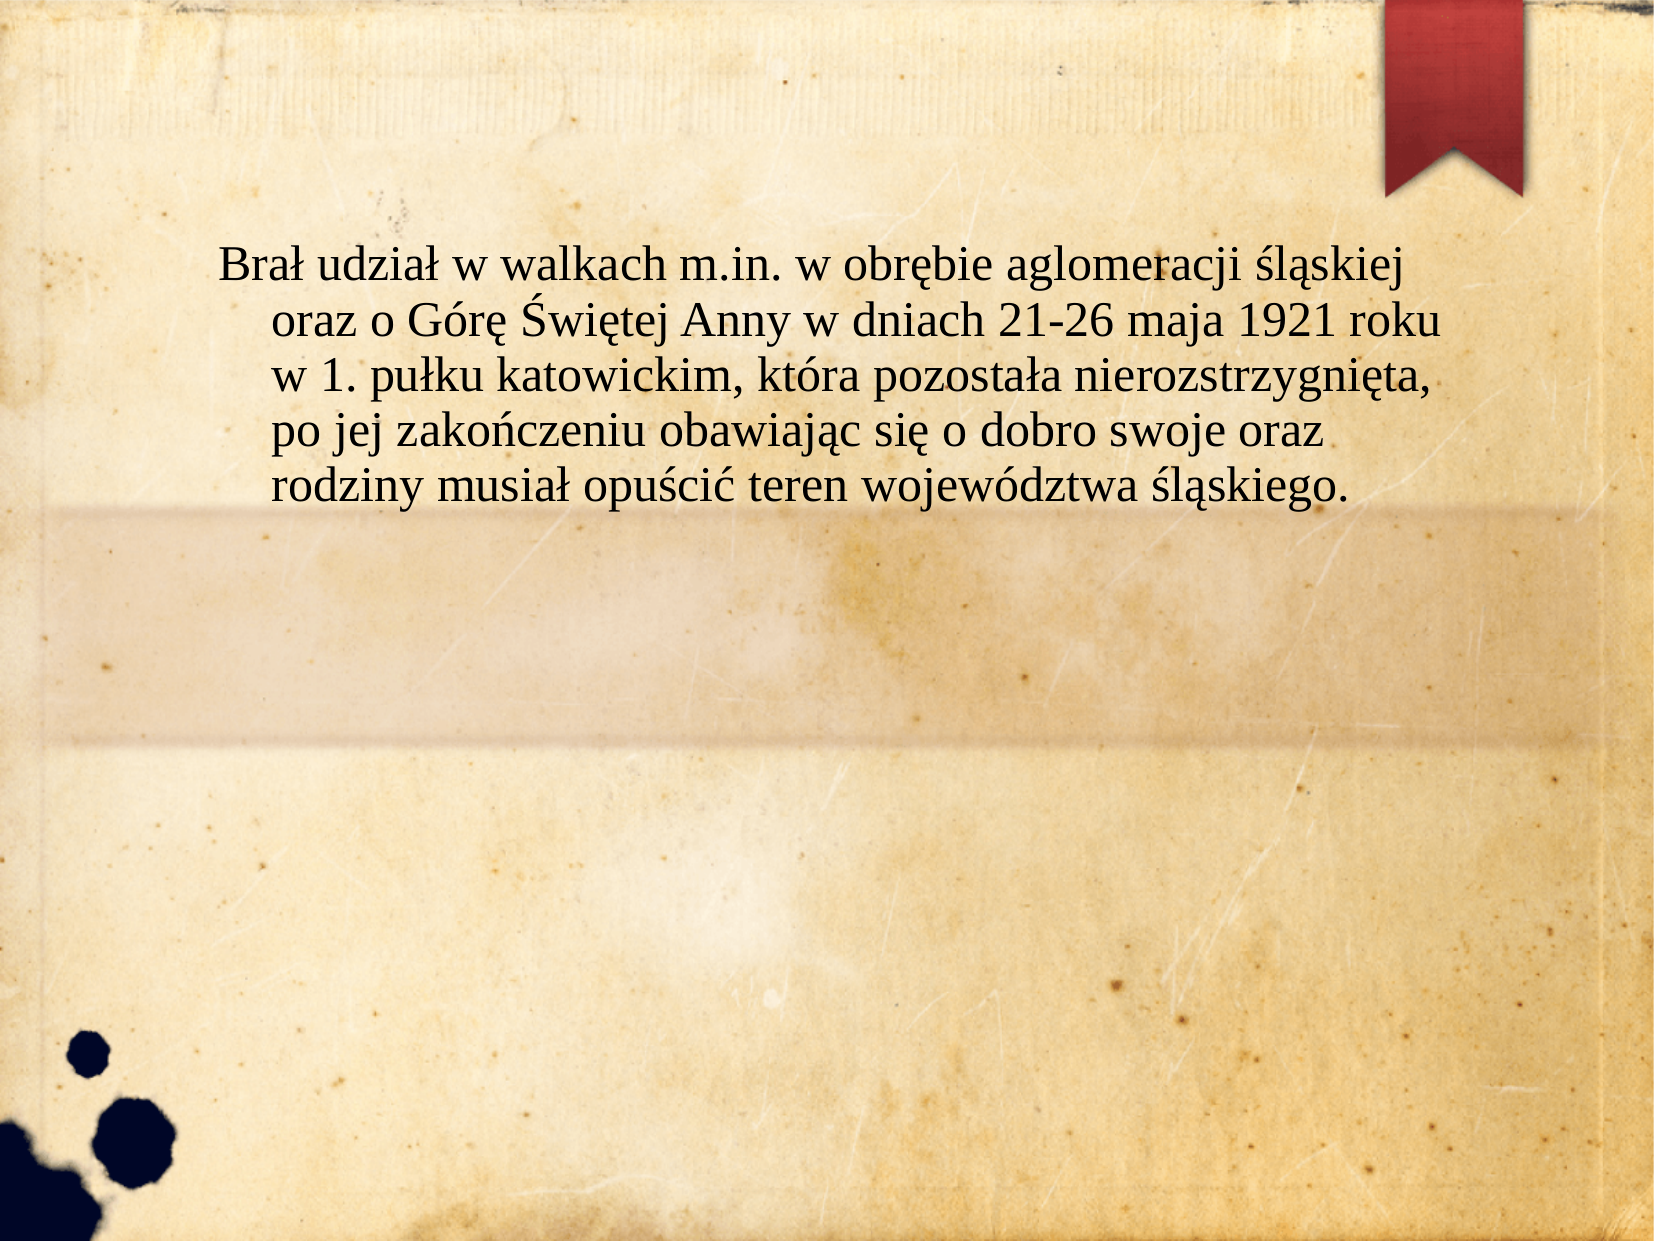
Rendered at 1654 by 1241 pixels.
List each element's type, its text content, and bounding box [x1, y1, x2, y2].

list Brał udział w walkach m.in. w obrębie aglomeracji śląskiej oraz o Górę Świętej Anny w dniach 21-26 maja 1921 roku w 1. pułku katowickim, która pozostała nierozstrzygnięta, po jej zakończeniu obawiając się o dobro swoje oraz rodziny musiał opuścić teren województwa śląskiego. [129, 236, 1477, 1146]
